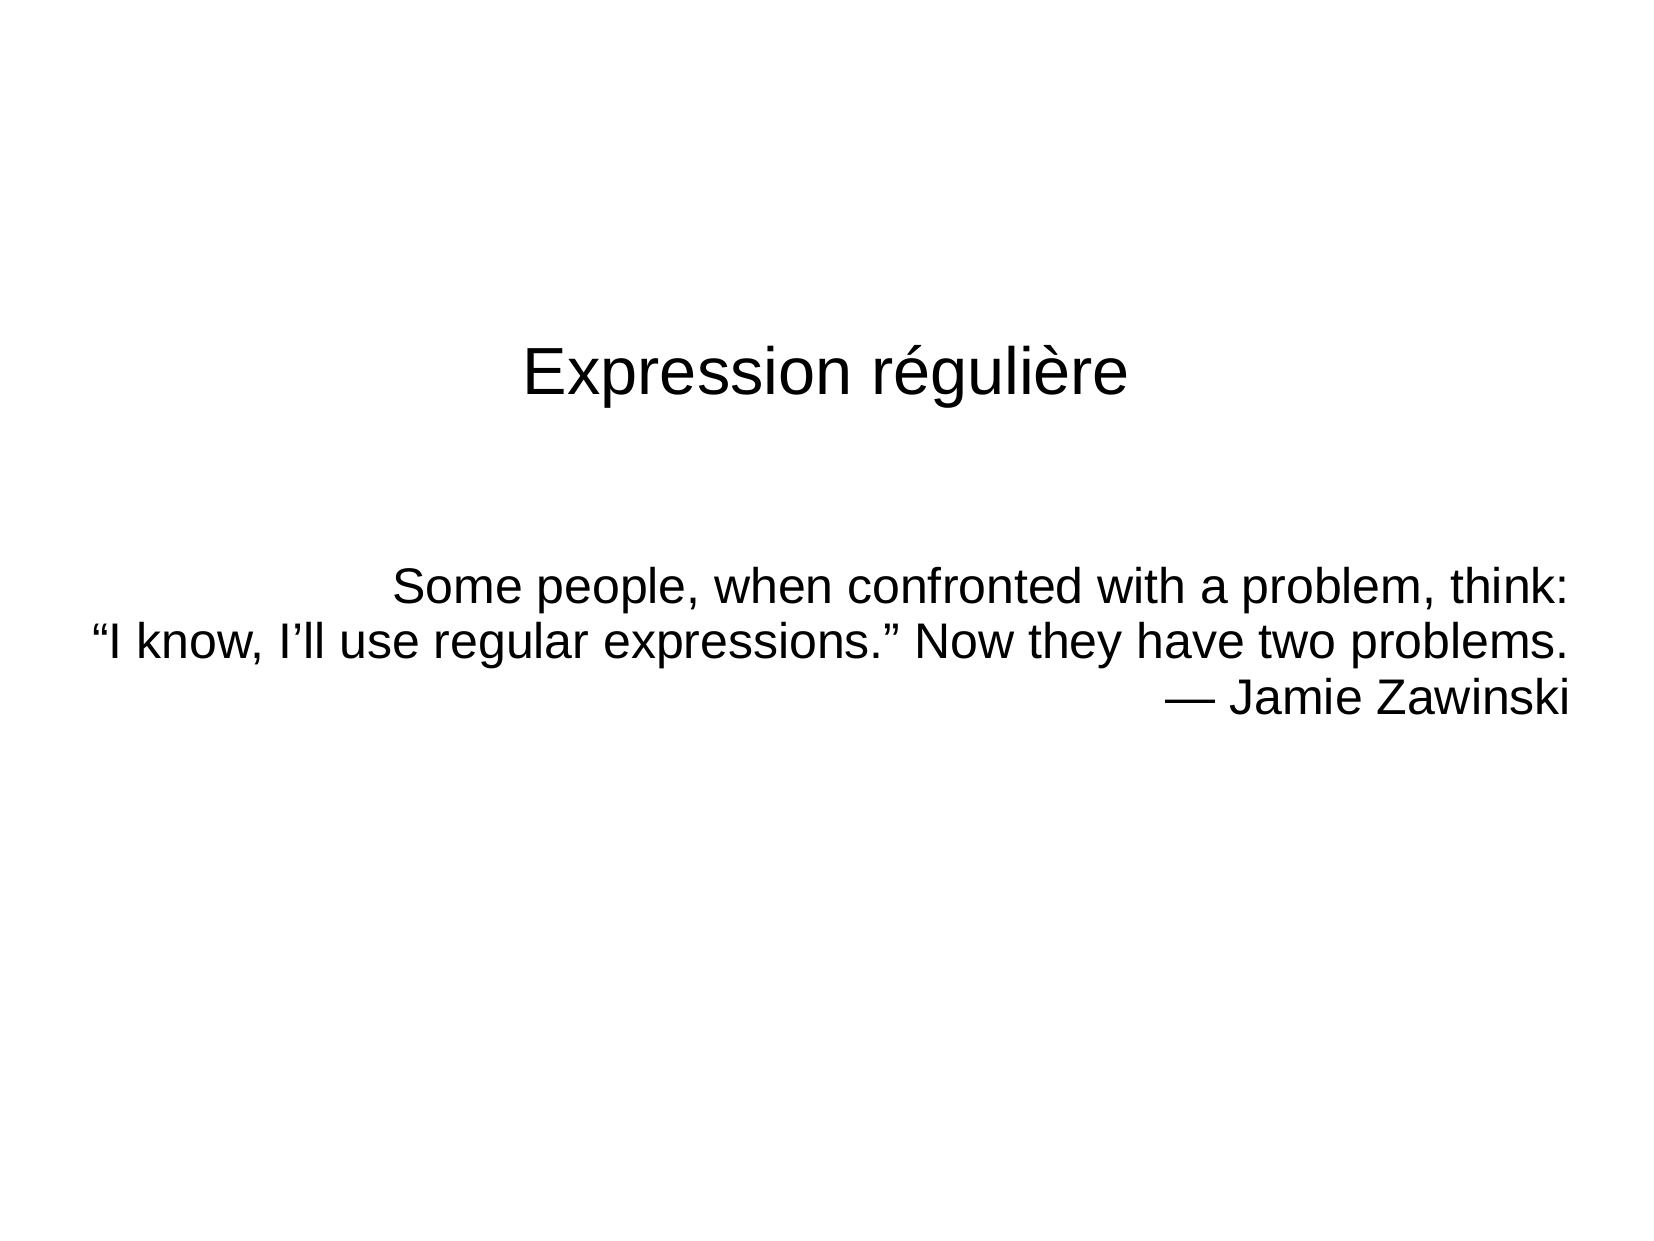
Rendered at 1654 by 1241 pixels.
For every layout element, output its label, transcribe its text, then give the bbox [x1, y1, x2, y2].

subtitle Expression régulière Some people, when confronted with a problem, think: “I know, I’ll use regular expressions.” Now they have two problems. — Jamie Zawinski [82, 49, 1571, 1010]
